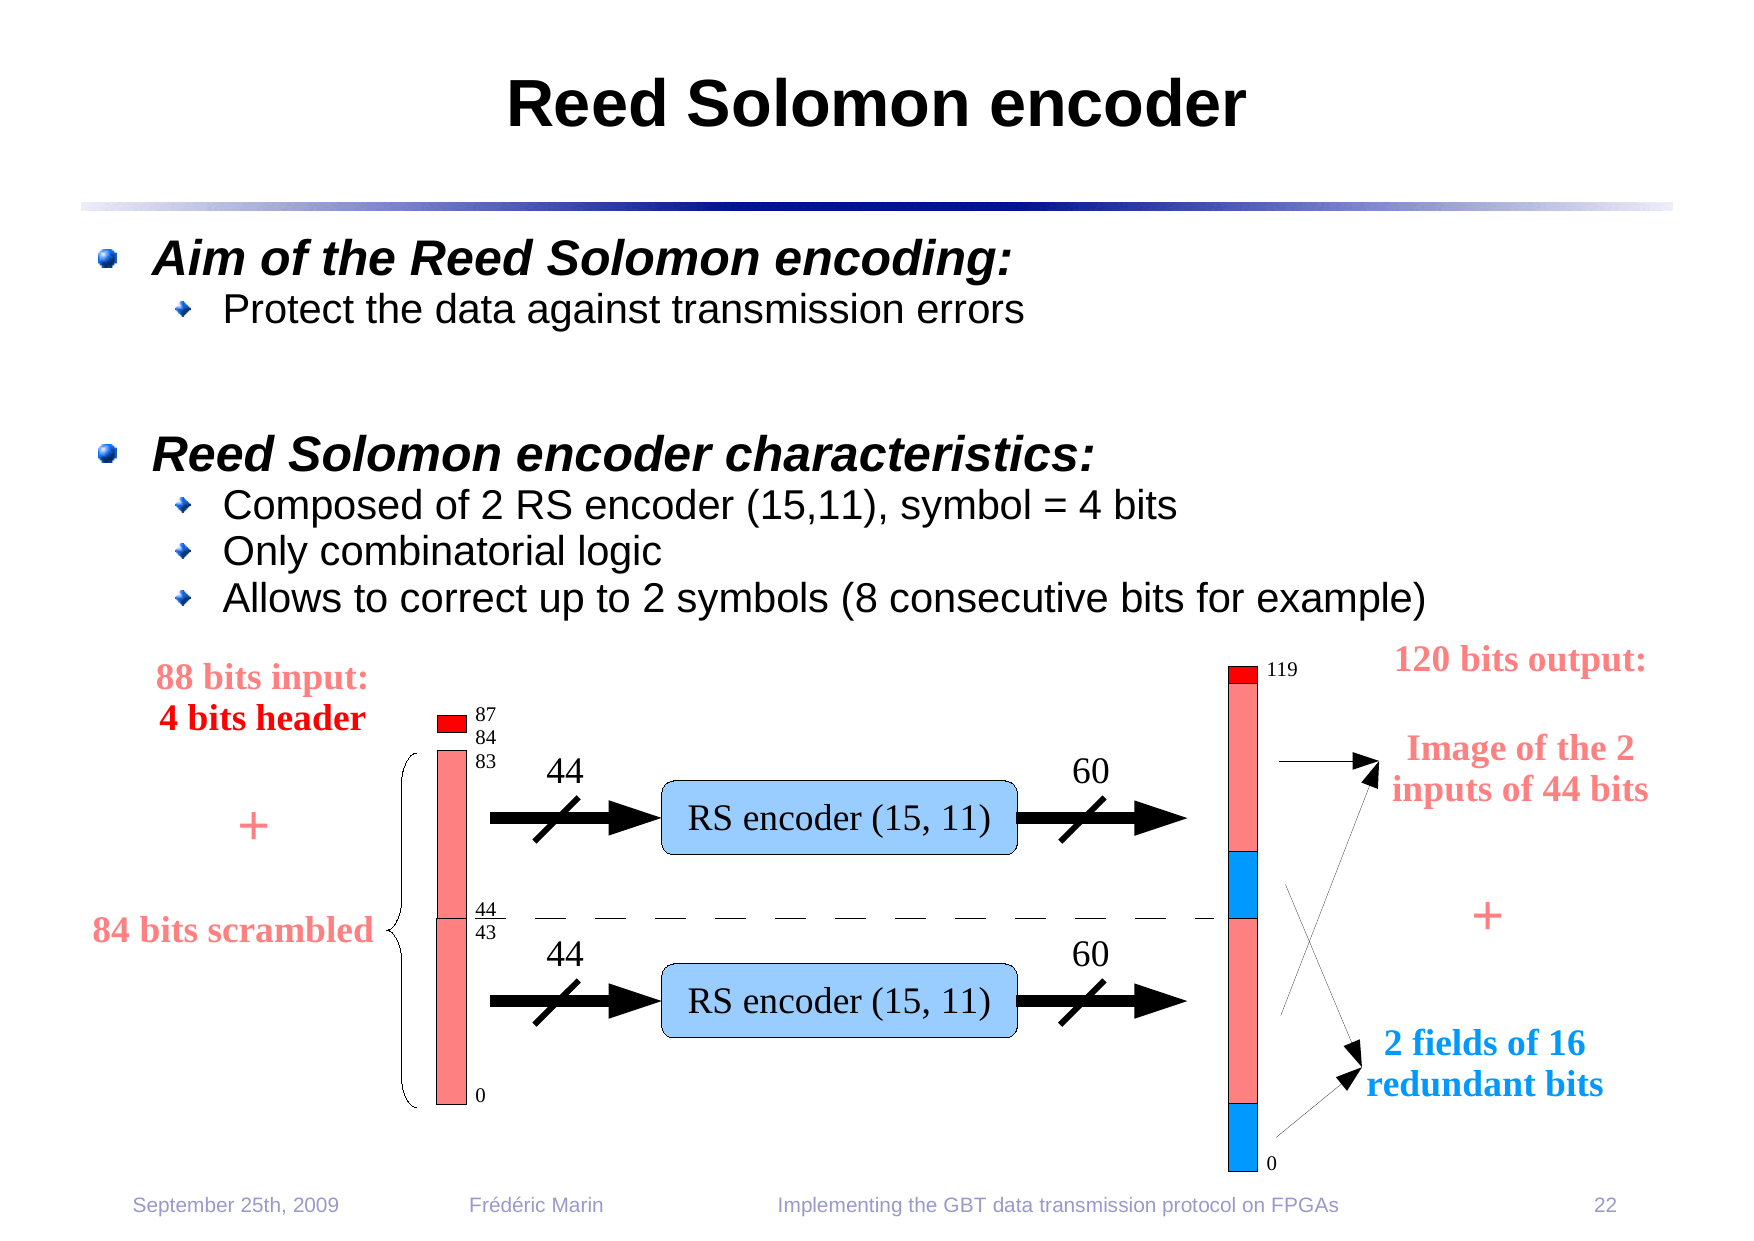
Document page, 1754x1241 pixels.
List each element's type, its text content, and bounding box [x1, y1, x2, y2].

list Aim of the Reed Solomon encoding: Protect the data against transmission errors Reed Solomon encoder characteristics: Composed of 2 RS encoder (15,11), symbol = 4 bits Only combinatorial logic Allows to correct up to 2 symbols (8 consecutive bits for example) [80, 230, 1674, 629]
text_box RS encoder (15, 11) [661, 963, 1018, 1038]
text_box 60 [1071, 933, 1117, 976]
text_box 43 [475, 922, 520, 946]
text_box 87 [475, 702, 520, 727]
text_box 44 [546, 933, 591, 976]
text_box + [91, 793, 417, 859]
text_box 0 [475, 1083, 520, 1108]
text_box 119 [1266, 658, 1312, 683]
text_box [436, 750, 467, 1105]
text_box [1228, 666, 1258, 1172]
text_box RS encoder (15, 11) [661, 780, 1018, 855]
text_box 88 bits input: 4 bits header [100, 655, 426, 741]
text_box 84 [475, 727, 520, 751]
text_box Image of the 2 inputs of 44 bits [1358, 726, 1684, 813]
text_box 84 bits scrambled [70, 909, 396, 953]
text_box [437, 715, 467, 733]
text_box 0 [1266, 1151, 1312, 1176]
text_box 44 [475, 897, 520, 922]
text_box 83 [475, 751, 520, 774]
text_box 44 [546, 750, 591, 793]
text_box 60 [1072, 750, 1117, 793]
title Reed Solomon encoder [80, 24, 1674, 182]
picture [81, 202, 1673, 211]
text_box + [1325, 882, 1651, 949]
text_box 2 fields of 16 redundant bits [1322, 1021, 1648, 1107]
text_box 120 bits output: [1358, 638, 1684, 681]
